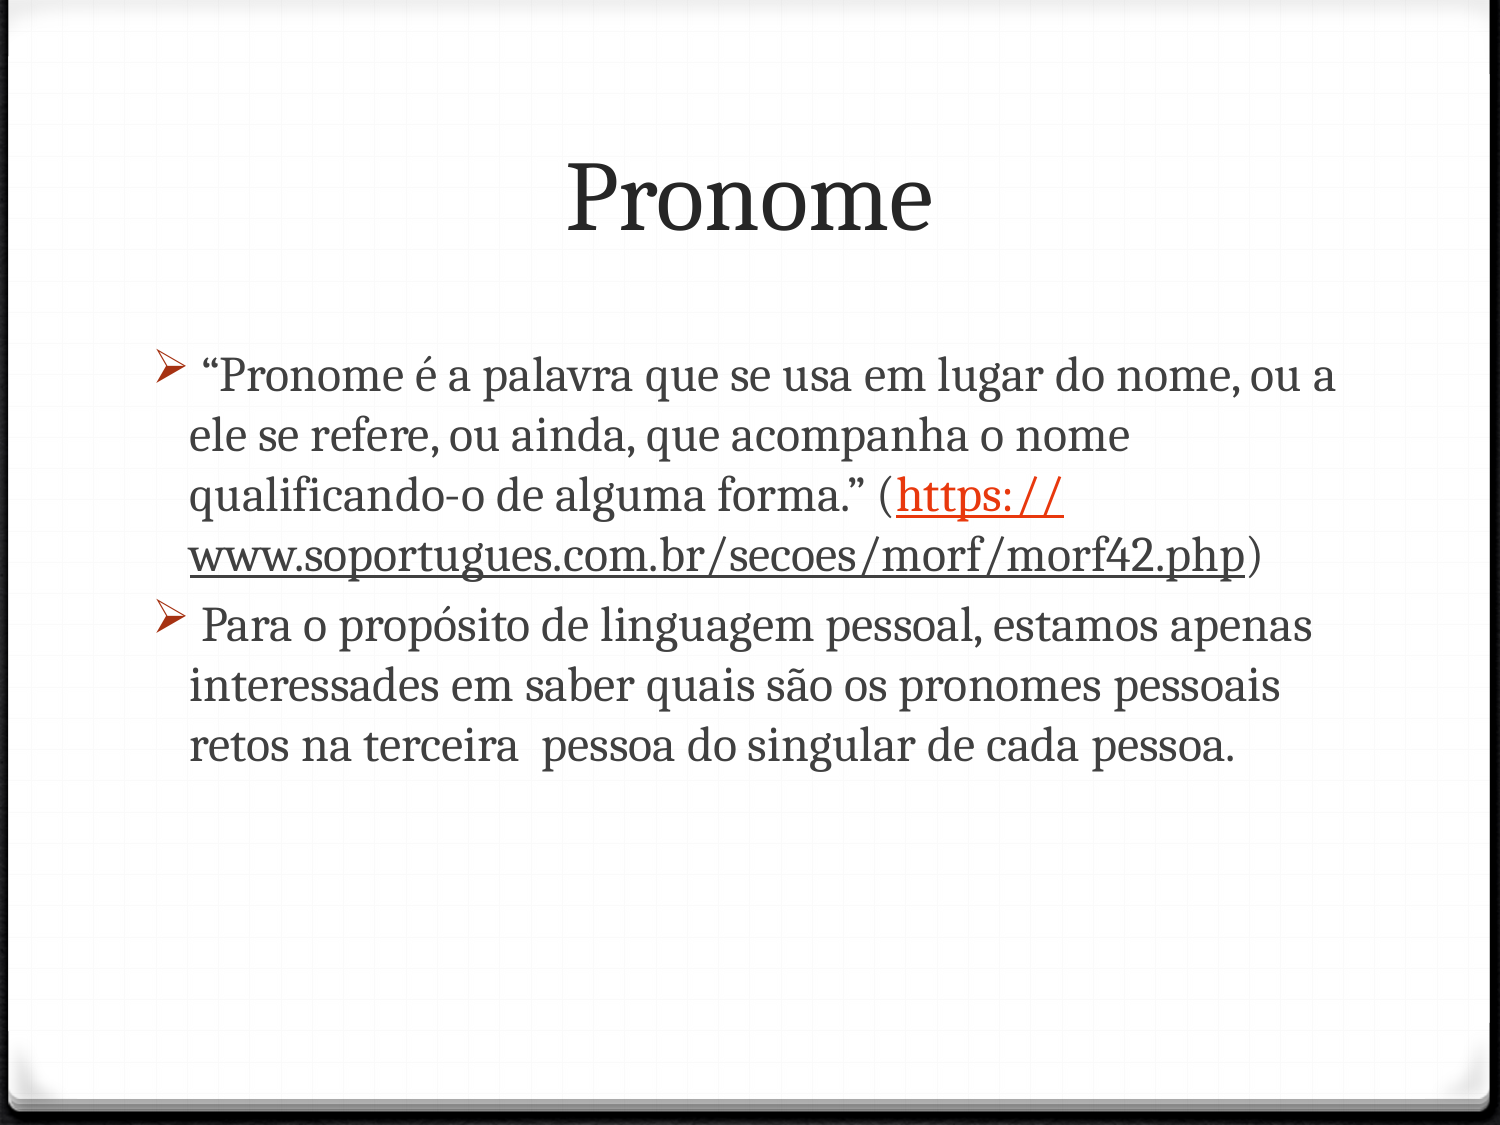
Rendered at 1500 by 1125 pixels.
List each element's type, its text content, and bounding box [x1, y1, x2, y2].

picture [0, 0, 1500, 1125]
title Pronome [90, 71, 1410, 309]
list “Pronome é a palavra que se usa em lugar do nome, ou a ele se refere, ou ainda, que acompanha o nome qualificando-o de alguma forma.” (https://www.soportugues.com.br/secoes/morf/morf42.php) Para o propósito de linguagem pessoal, estamos apenas interessades em saber quais são os pronomes pessoais retos na terceira pessoa do singular de cada pessoa. [137, 334, 1363, 983]
